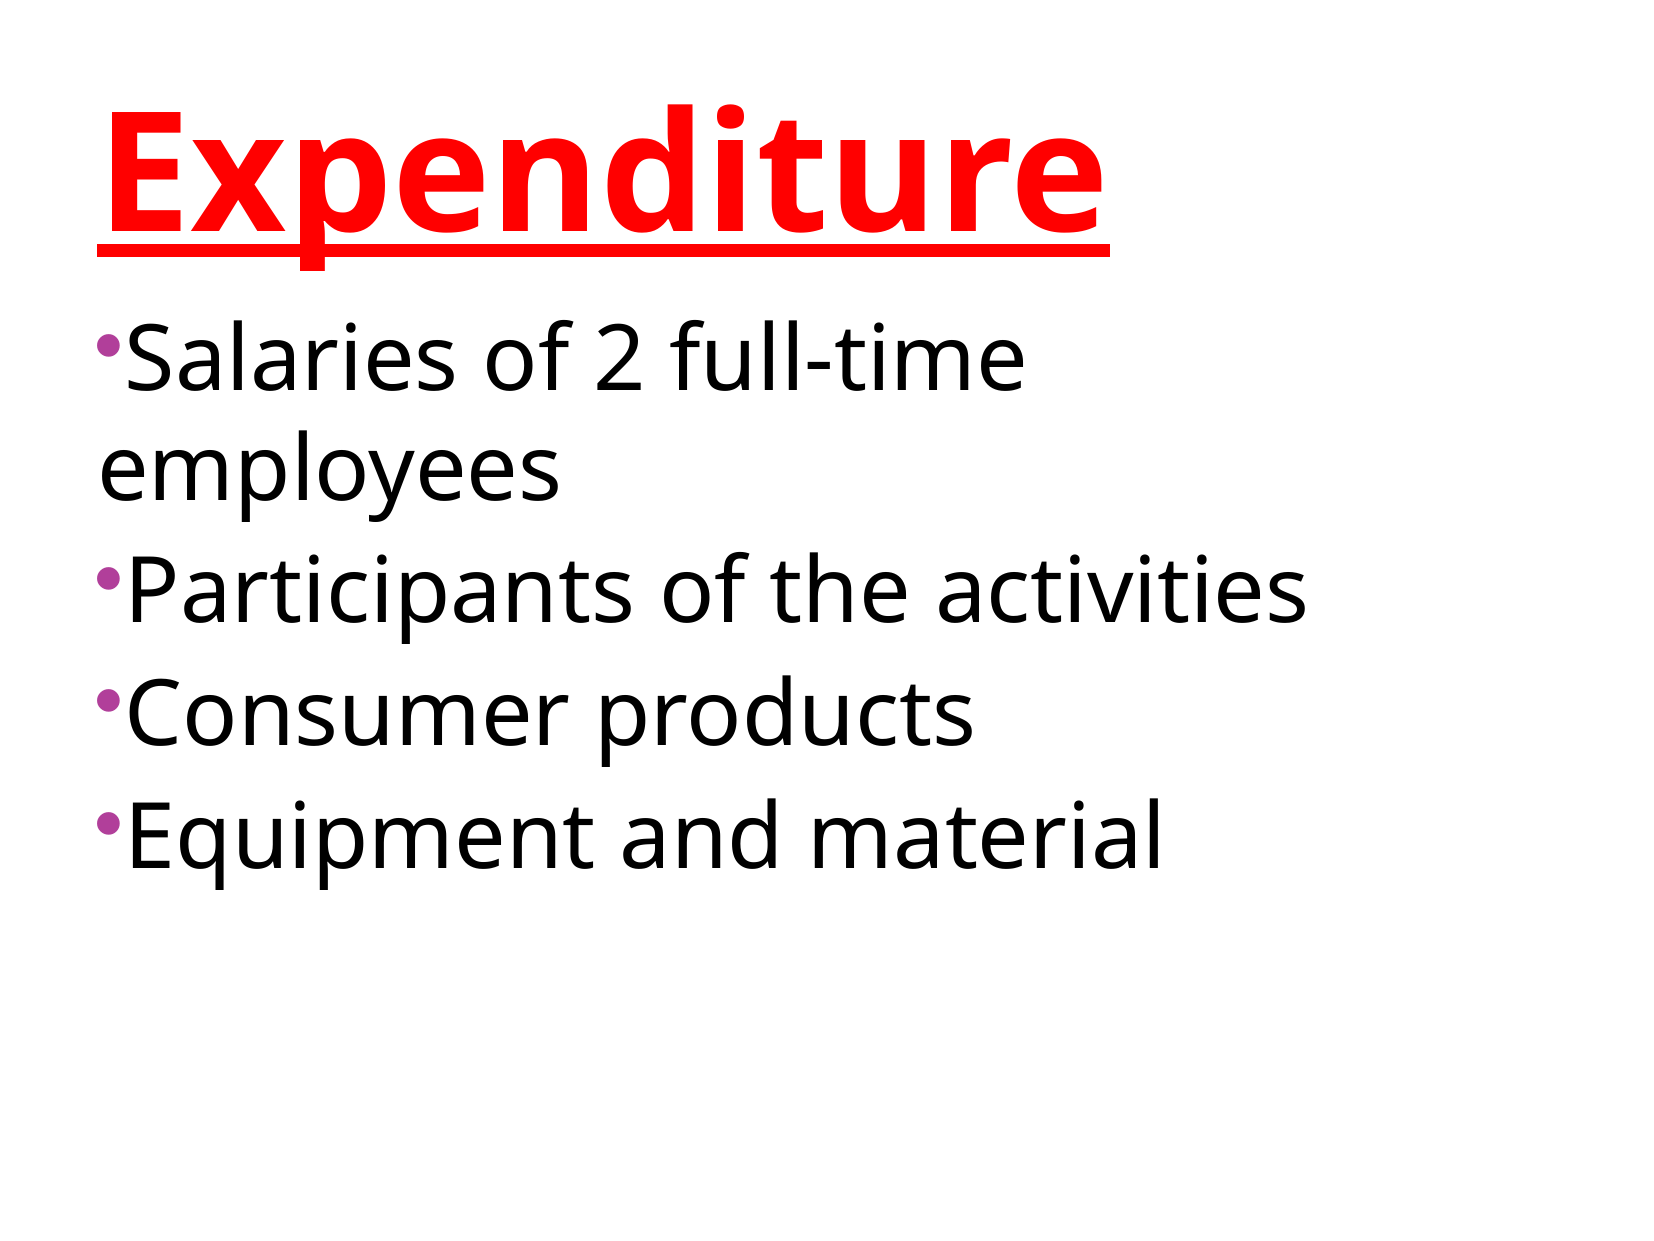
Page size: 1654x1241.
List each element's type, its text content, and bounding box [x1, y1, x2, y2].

title Expenditure [82, 57, 1392, 265]
list Salaries of 2 full-time employees Participants of the activities Consumer products Equipment and material [82, 291, 1392, 1168]
